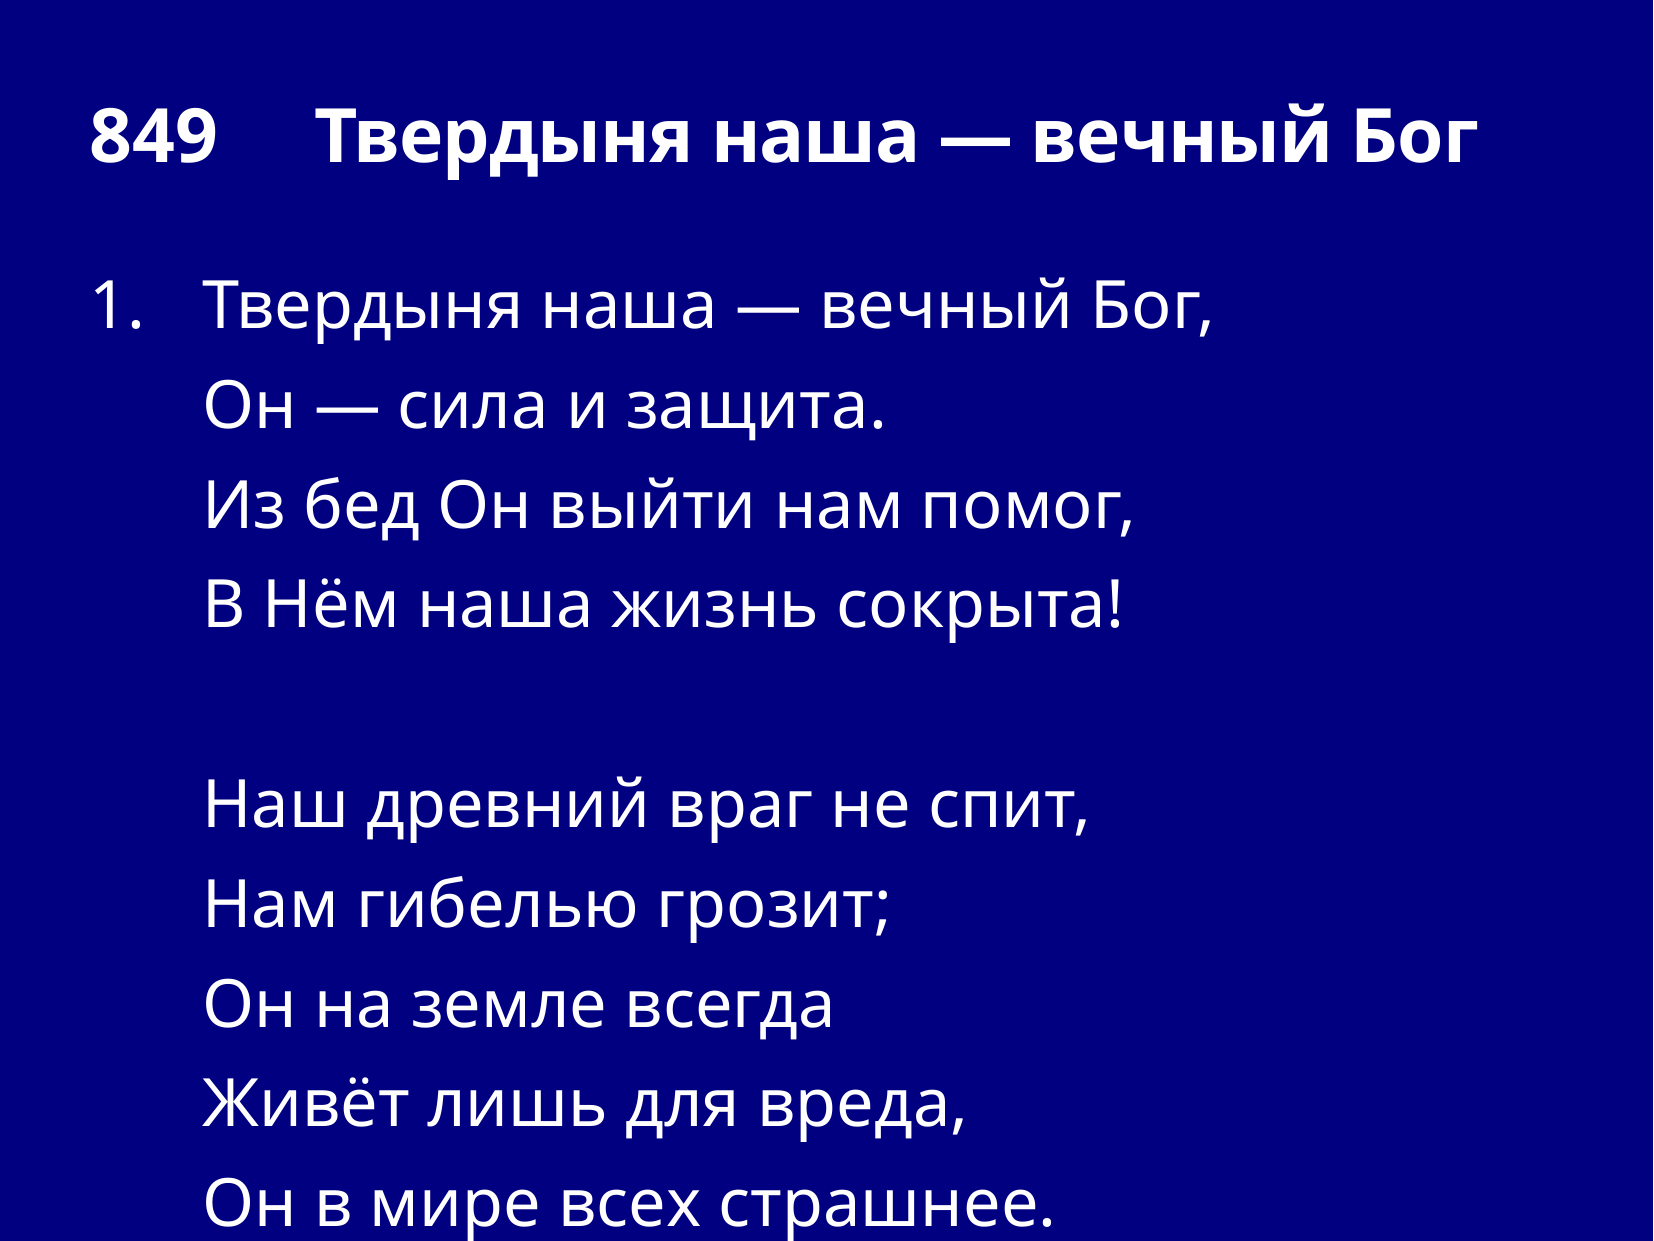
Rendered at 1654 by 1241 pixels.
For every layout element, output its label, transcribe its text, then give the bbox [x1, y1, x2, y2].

text_box 849 Твердыня наша — вечный Бог [75, 75, 1651, 188]
text_box 1. Твердыня наша — вечный Бог, Он — сила и защита. Из бед Он выйти нам помог, В Нём наша жизнь сокрыта! Наш древний враг не спит, Нам гибелью грозит; Он на земле всегда Живёт лишь для вреда, Он в мире всех страшнее. [75, 188, 1576, 1163]
